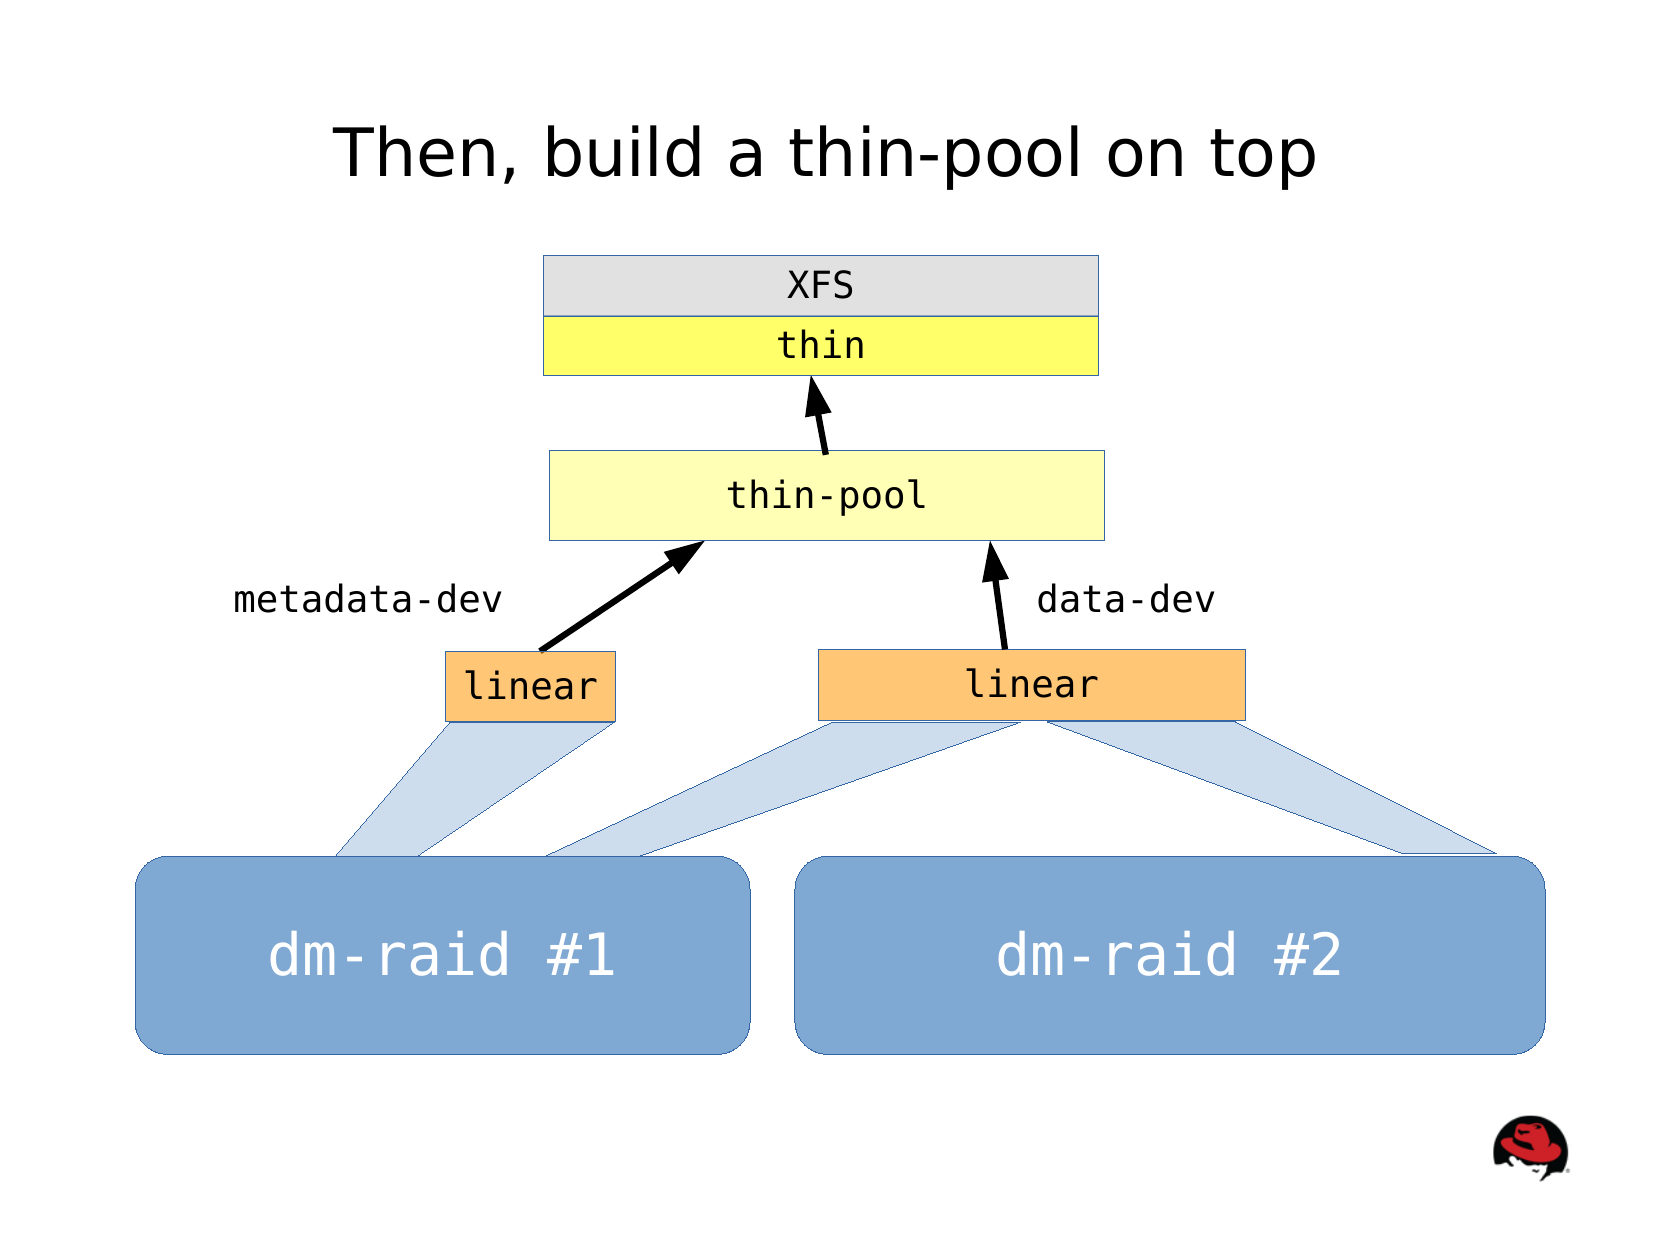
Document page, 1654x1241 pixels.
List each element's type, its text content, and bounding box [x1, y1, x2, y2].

text_box thin [543, 317, 1099, 376]
text_box dm-raid #2 [794, 856, 1546, 1055]
text_box [335, 722, 615, 857]
text_box linear [445, 651, 616, 722]
text_box data-dev [1021, 570, 1232, 629]
text_box [545, 722, 1021, 857]
text_box thin-pool [549, 450, 1105, 541]
text_box [1047, 721, 1497, 854]
text_box metadata-dev [218, 570, 519, 629]
text_box dm-raid #1 [135, 856, 751, 1055]
text_box linear [818, 649, 1246, 721]
title Then, build a thin-pool on top [82, 49, 1571, 257]
picture [1492, 1113, 1576, 1191]
text_box XFS [543, 257, 1099, 317]
